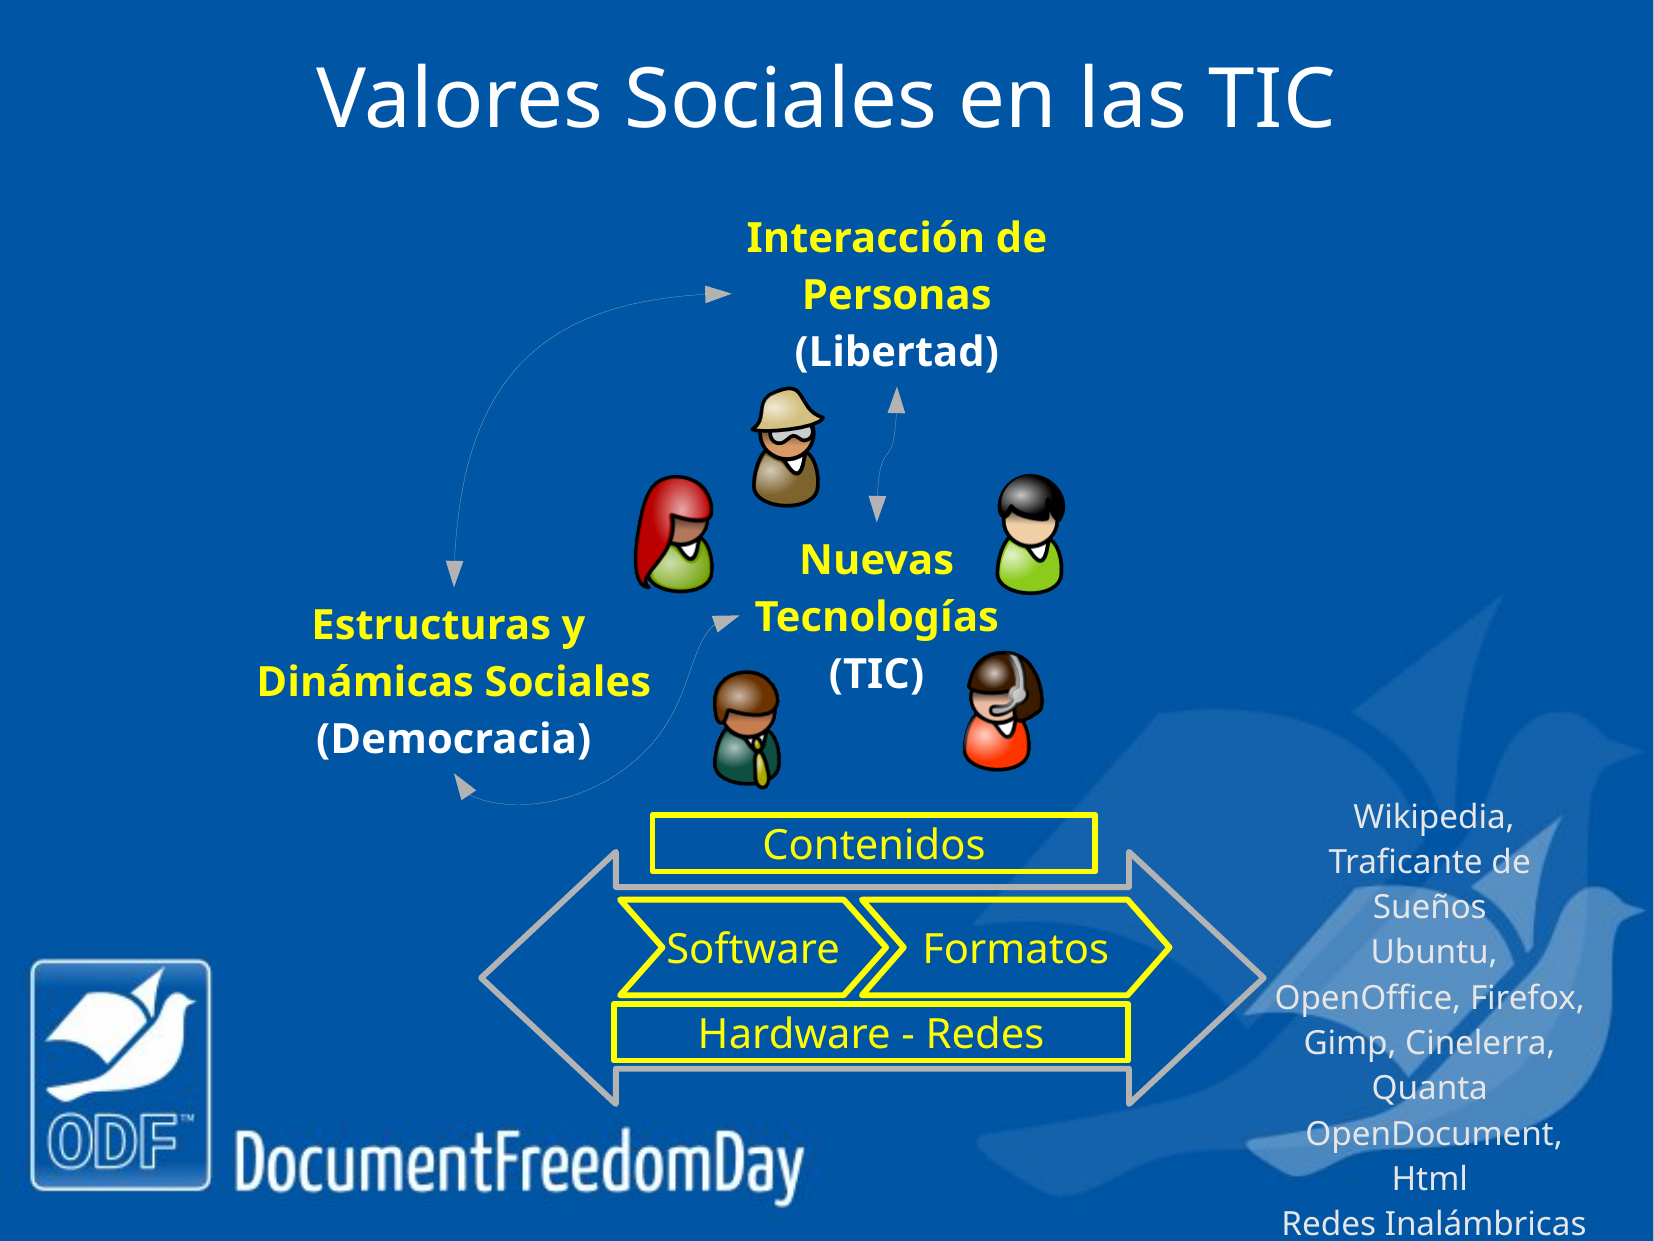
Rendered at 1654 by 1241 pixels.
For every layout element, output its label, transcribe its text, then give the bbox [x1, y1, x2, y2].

text_box Software [620, 899, 887, 996]
text_box Wikipedia, Traficante de Sueños Ubuntu, OpenOffice, Firefox, Gimp, Cinelerra, Quanta OpenDocument, Html Redes Inalámbricas Comunitarias [1257, 785, 1613, 1161]
title Valores Sociales en las TIC [82, 39, 1571, 153]
text_box Nuevas Tecnologías (TIC) [739, 522, 1013, 689]
text_box Hardware - Redes [613, 1003, 1129, 1061]
text_box Interacción de Personas (Libertad) [731, 200, 1060, 367]
text_box Contenidos [652, 814, 1096, 872]
text_box Formatos [861, 899, 1170, 996]
text_box Estructuras y Dinámicas Sociales (Democracia) [241, 587, 663, 754]
picture [0, 0, 1654, 1241]
